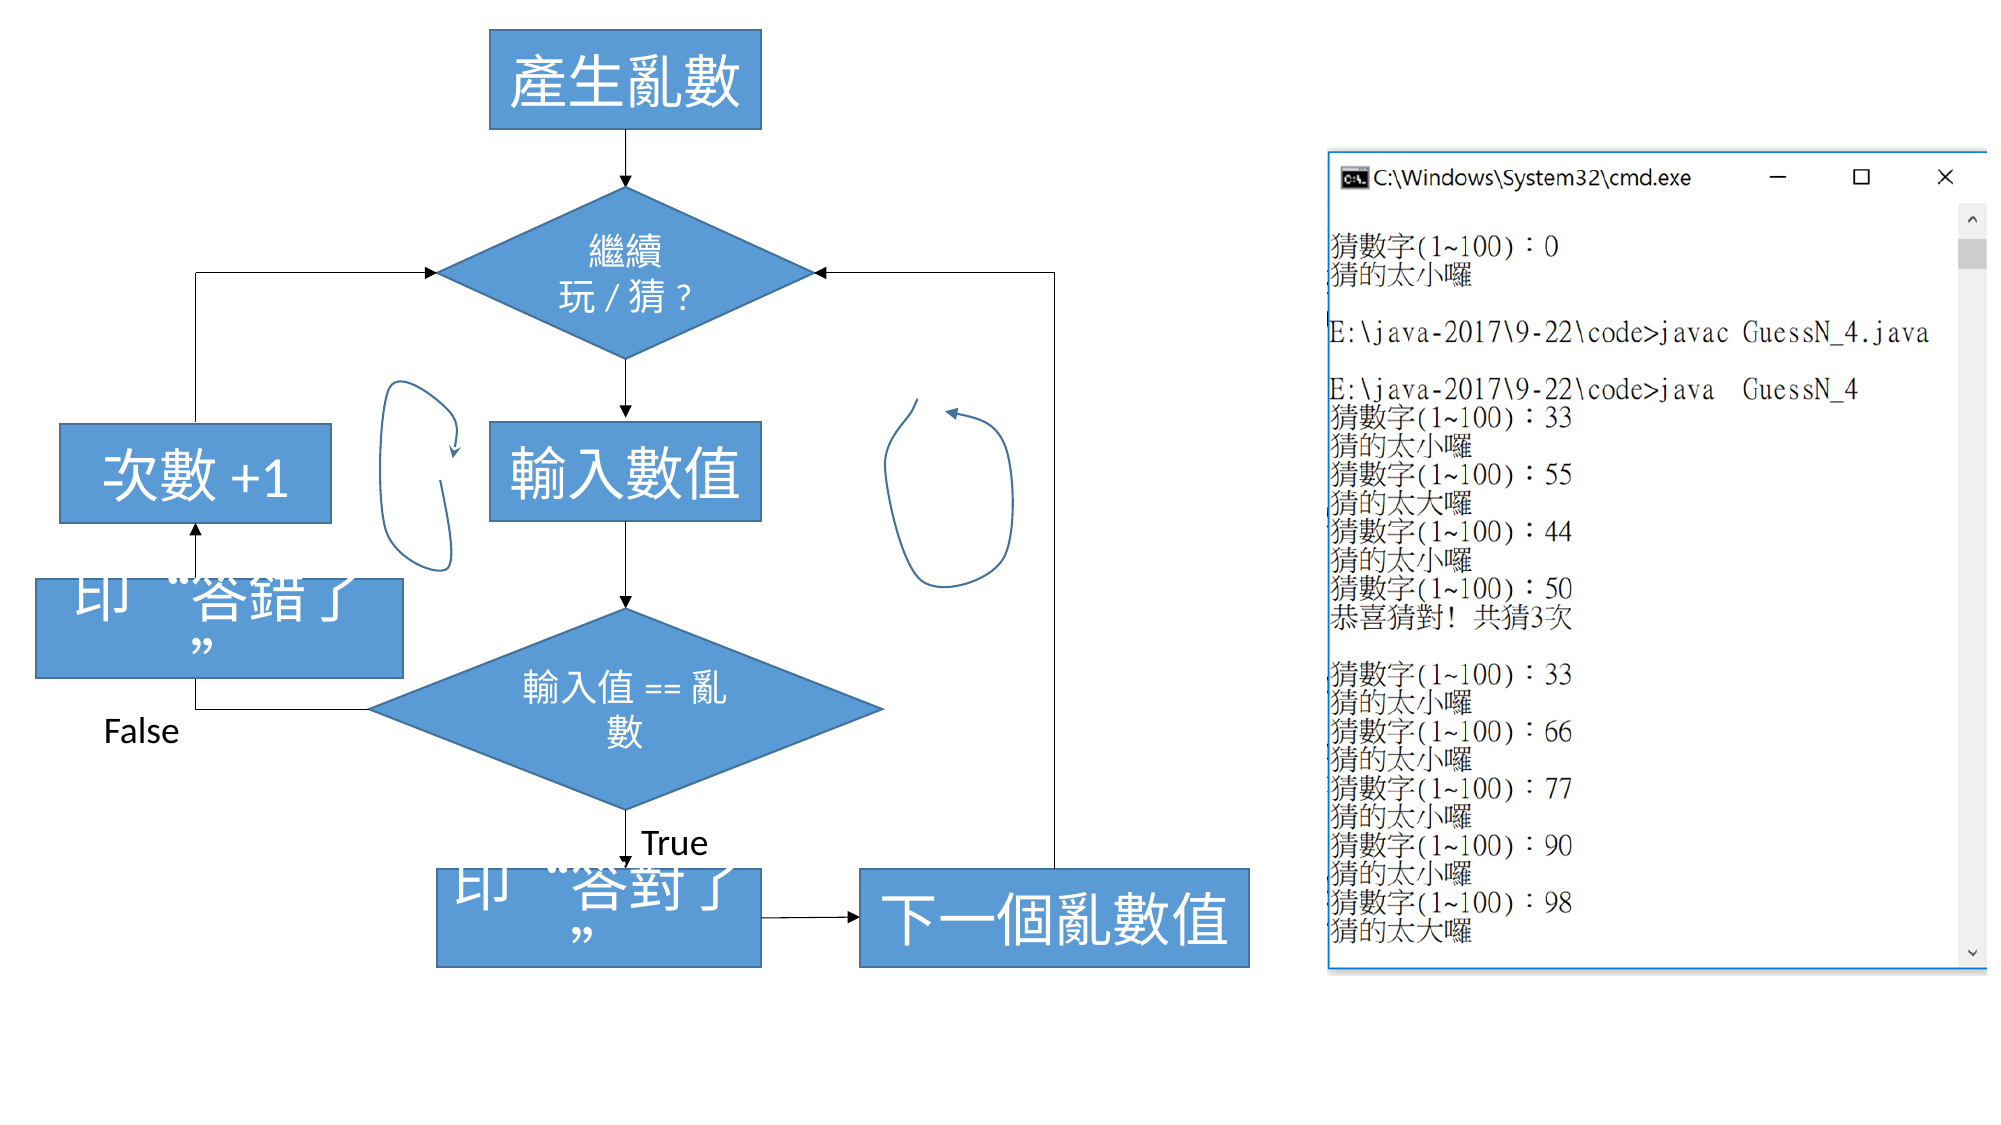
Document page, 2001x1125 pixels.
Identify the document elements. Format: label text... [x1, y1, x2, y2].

text_box 次數+1 [60, 424, 331, 523]
text_box 下一個亂數值 [860, 869, 1249, 967]
text_box 產生亂數 [490, 30, 761, 129]
text_box False [88, 698, 195, 759]
text_box 輸入值==亂數 [369, 608, 883, 810]
text_box True [626, 810, 724, 871]
text_box 輸入數值 [490, 422, 761, 521]
text_box 印“答對了” [437, 869, 761, 967]
text_box 繼續 玩/猜? [437, 186, 814, 359]
text_box 印“答錯了” [36, 579, 403, 678]
picture [1327, 147, 1987, 976]
